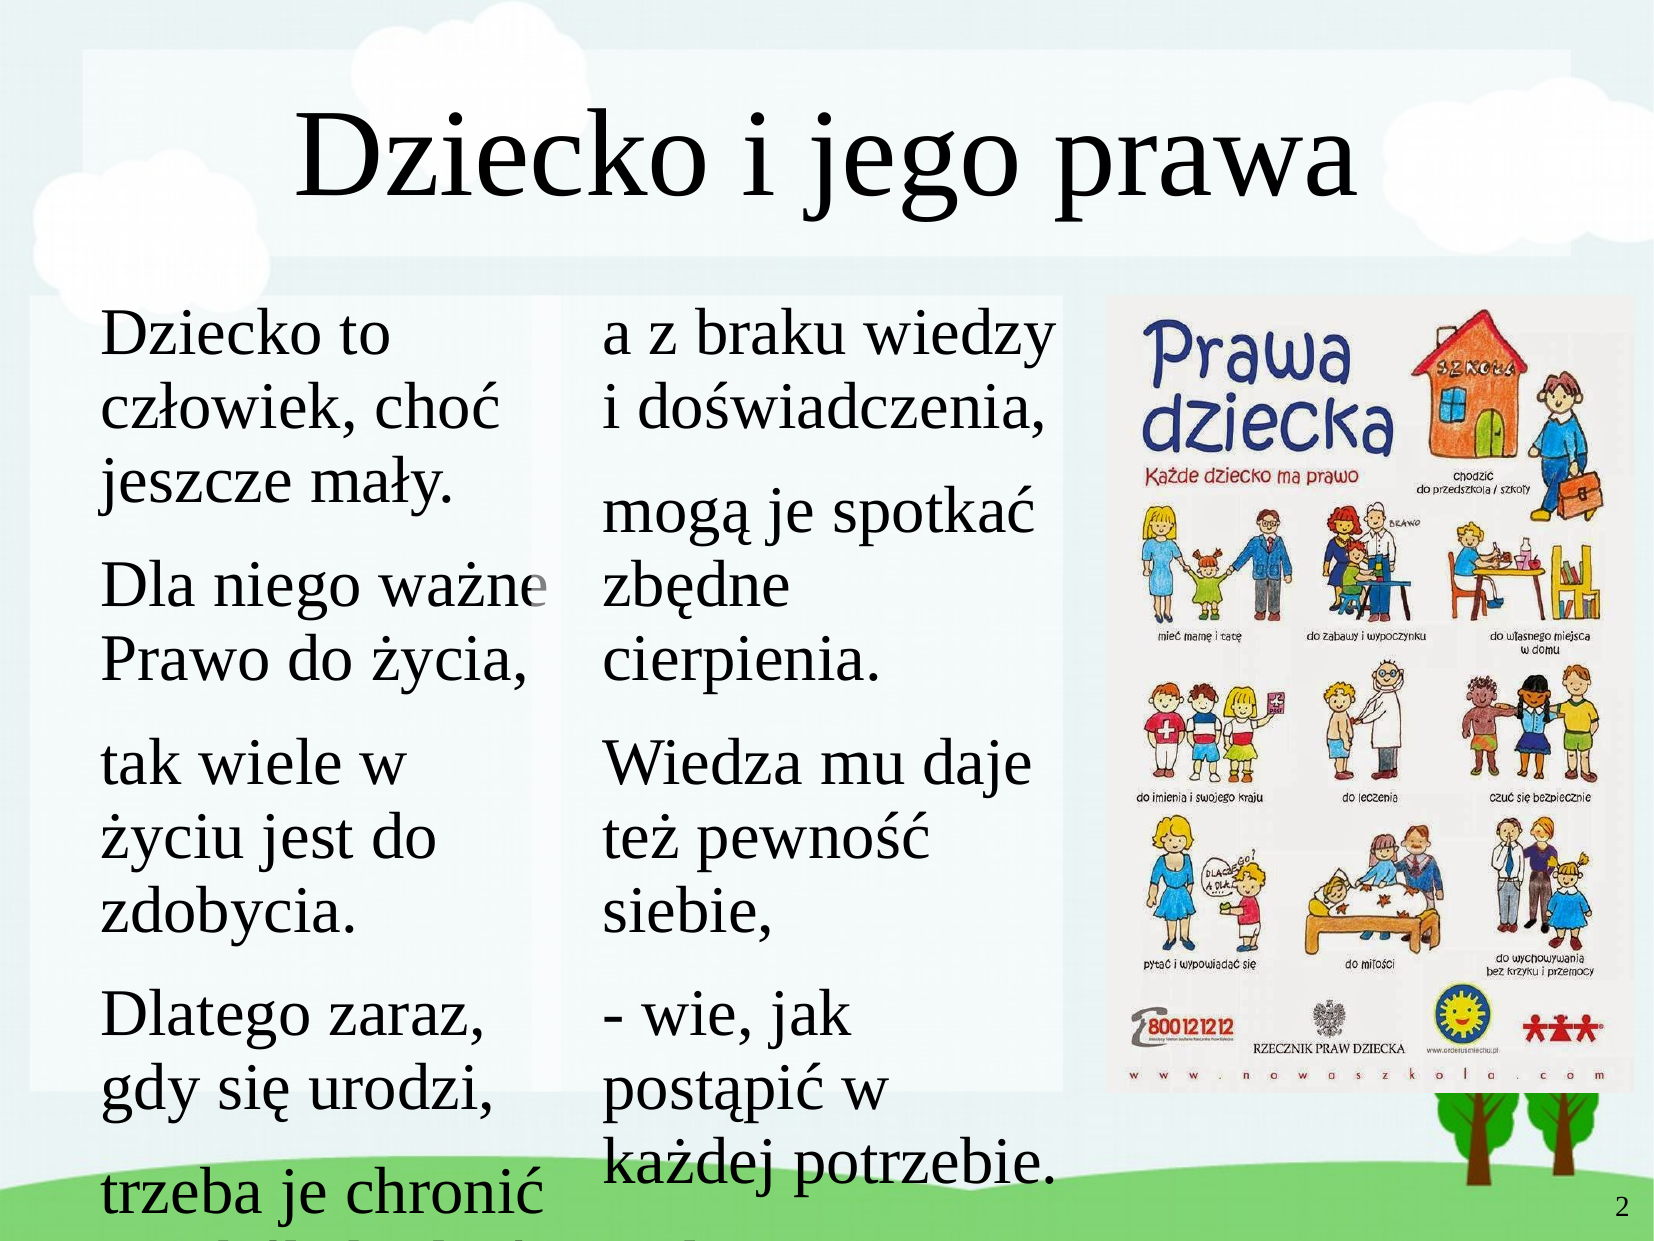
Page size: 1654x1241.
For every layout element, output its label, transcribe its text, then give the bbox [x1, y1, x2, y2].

picture [0, 0, 1654, 1241]
list a z braku wiedzy i doświadczenia, mogą je spotkać zbędne cierpienia. Wiedza mu daje też pewność siebie, - wie, jak postąpić w każdej potrzebie. Kolejne prawo - Do tożsamości, nazwisko w pierwszej tu kolejności. Ma także prawo do tajemnicy, pozna ją, kto się dla dziecka liczy. Ostatnie prawo - Żyć bez przemocy, tego stróż prawa dziś nie przeoczy. Dziecka nie wolno bić, poszturchiwać, w gniewie strofować, ani wyśmiewać, zwracać uwagę przy innych ludziach, dzieci to boli, widać po buziach. W końcu tej listy największe Prawo, wygra z nauką, wygra z zabawą, napełnia dziecko szczęściem, radością zwą je od zawsze ludzką Miłością. [531, 295, 1063, 1092]
title Dziecko i jego prawa [82, 49, 1571, 257]
list Dziecko to człowiek, choć jeszcze mały. Dla niego ważne Prawo do życia, tak wiele w życiu jest do zdobycia. Dlatego zaraz, gdy się urodzi, trzeba je chronić i wokół chodzić. Bo dziecko samo niechybnie zginie, ma ważne Prawo, by żyć w rodzinie. Będzie to mama, będzie to tata, także rodzeństwo, co figle płata. Rodzice – pierwsi opiekunowie, oni zadbają o dziecka zdrowie. Chronią i karmią, bawią, ubiorą, do osiemnastu lat pracy jest sporo. Pragną, by mądrze żyło na świecie, w tym edukacja jest ważna przecież. Nauka w dziecku szczęścia nie budzi bo choć ma Prawo, to się natrudzi, [29, 295, 531, 1092]
